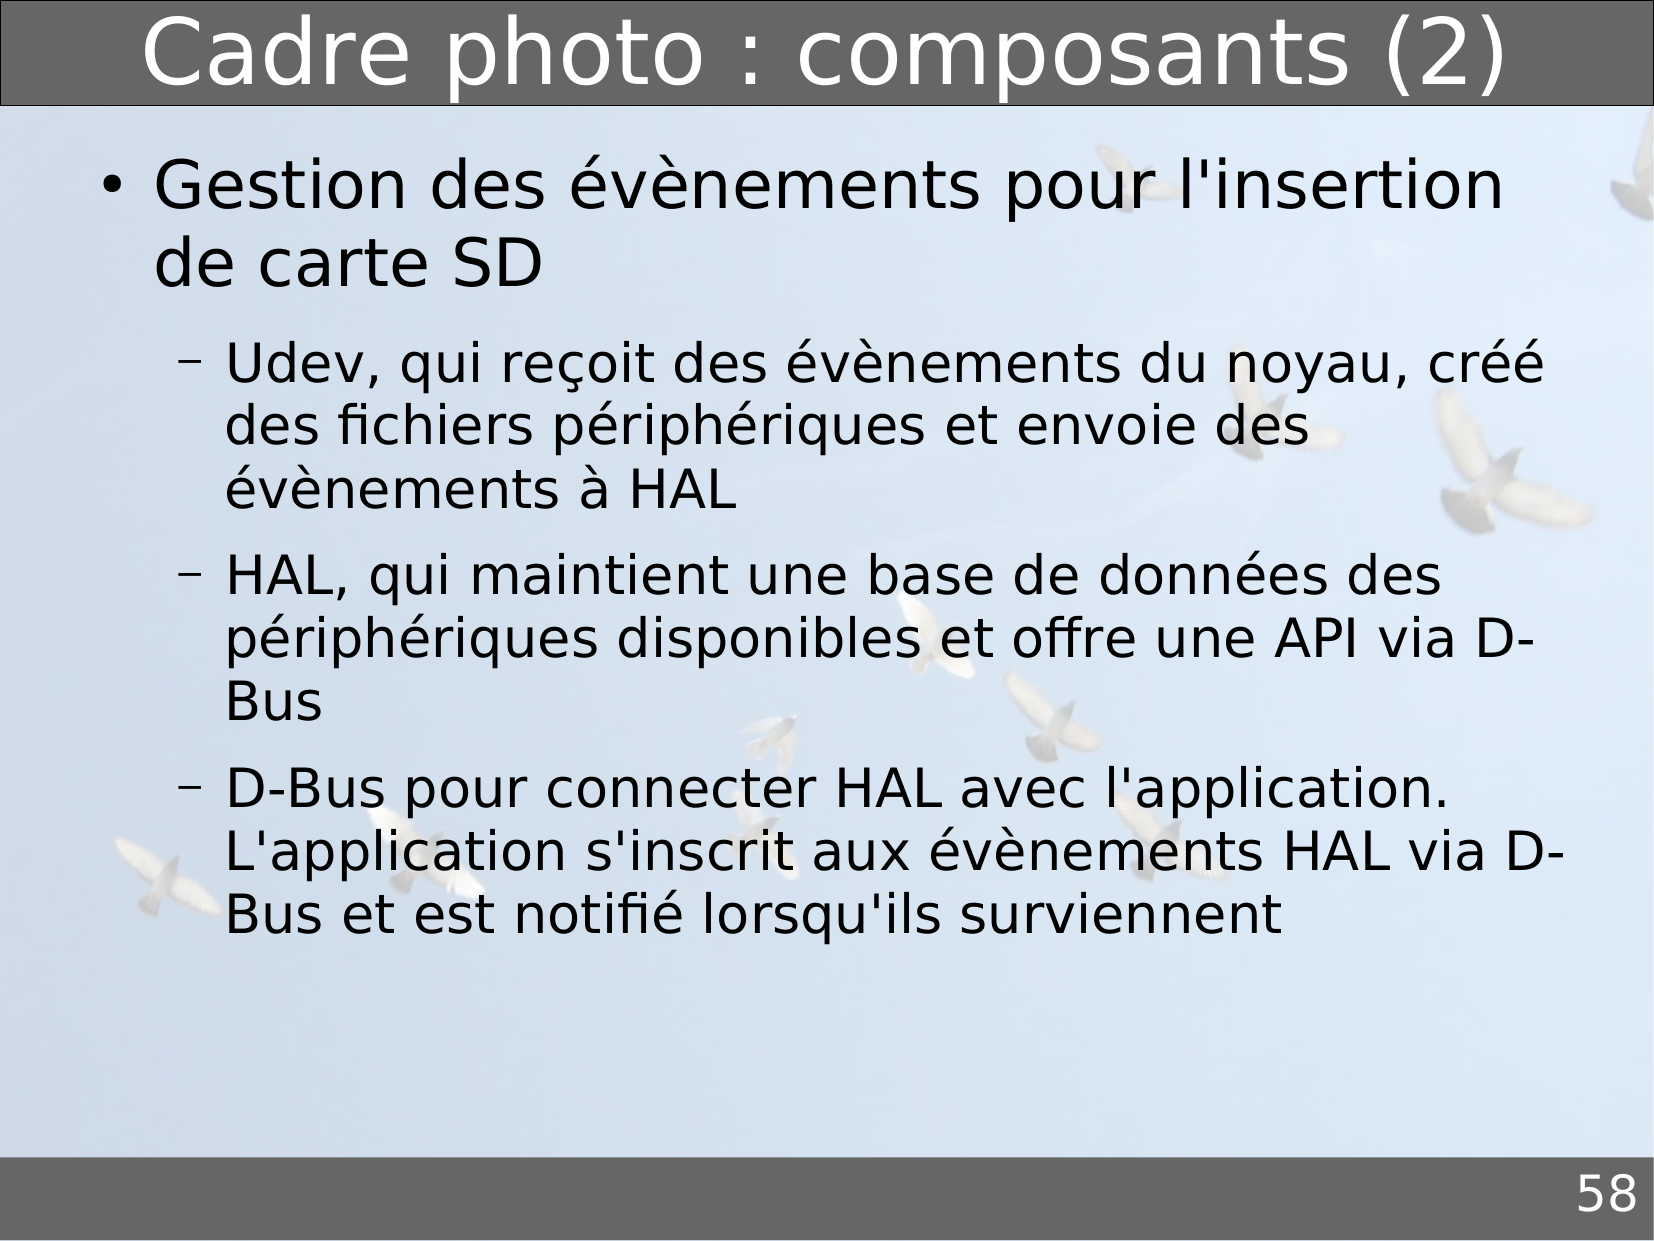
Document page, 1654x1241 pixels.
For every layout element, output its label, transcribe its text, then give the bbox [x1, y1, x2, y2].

list Gestion des évènements pour l'insertion de carte SD Udev, qui reçoit des évènements du noyau, créé des fichiers périphériques et envoie des évènements à HAL HAL, qui maintient une base de données des périphériques disponibles et offre une API via D-Bus D-Bus pour connecter HAL avec l'application. L'application s'inscrit aux évènements HAL via D-Bus et est notifié lorsqu'ils surviennent [82, 146, 1571, 1109]
title Cadre photo : composants (2) [0, 0, 1654, 107]
